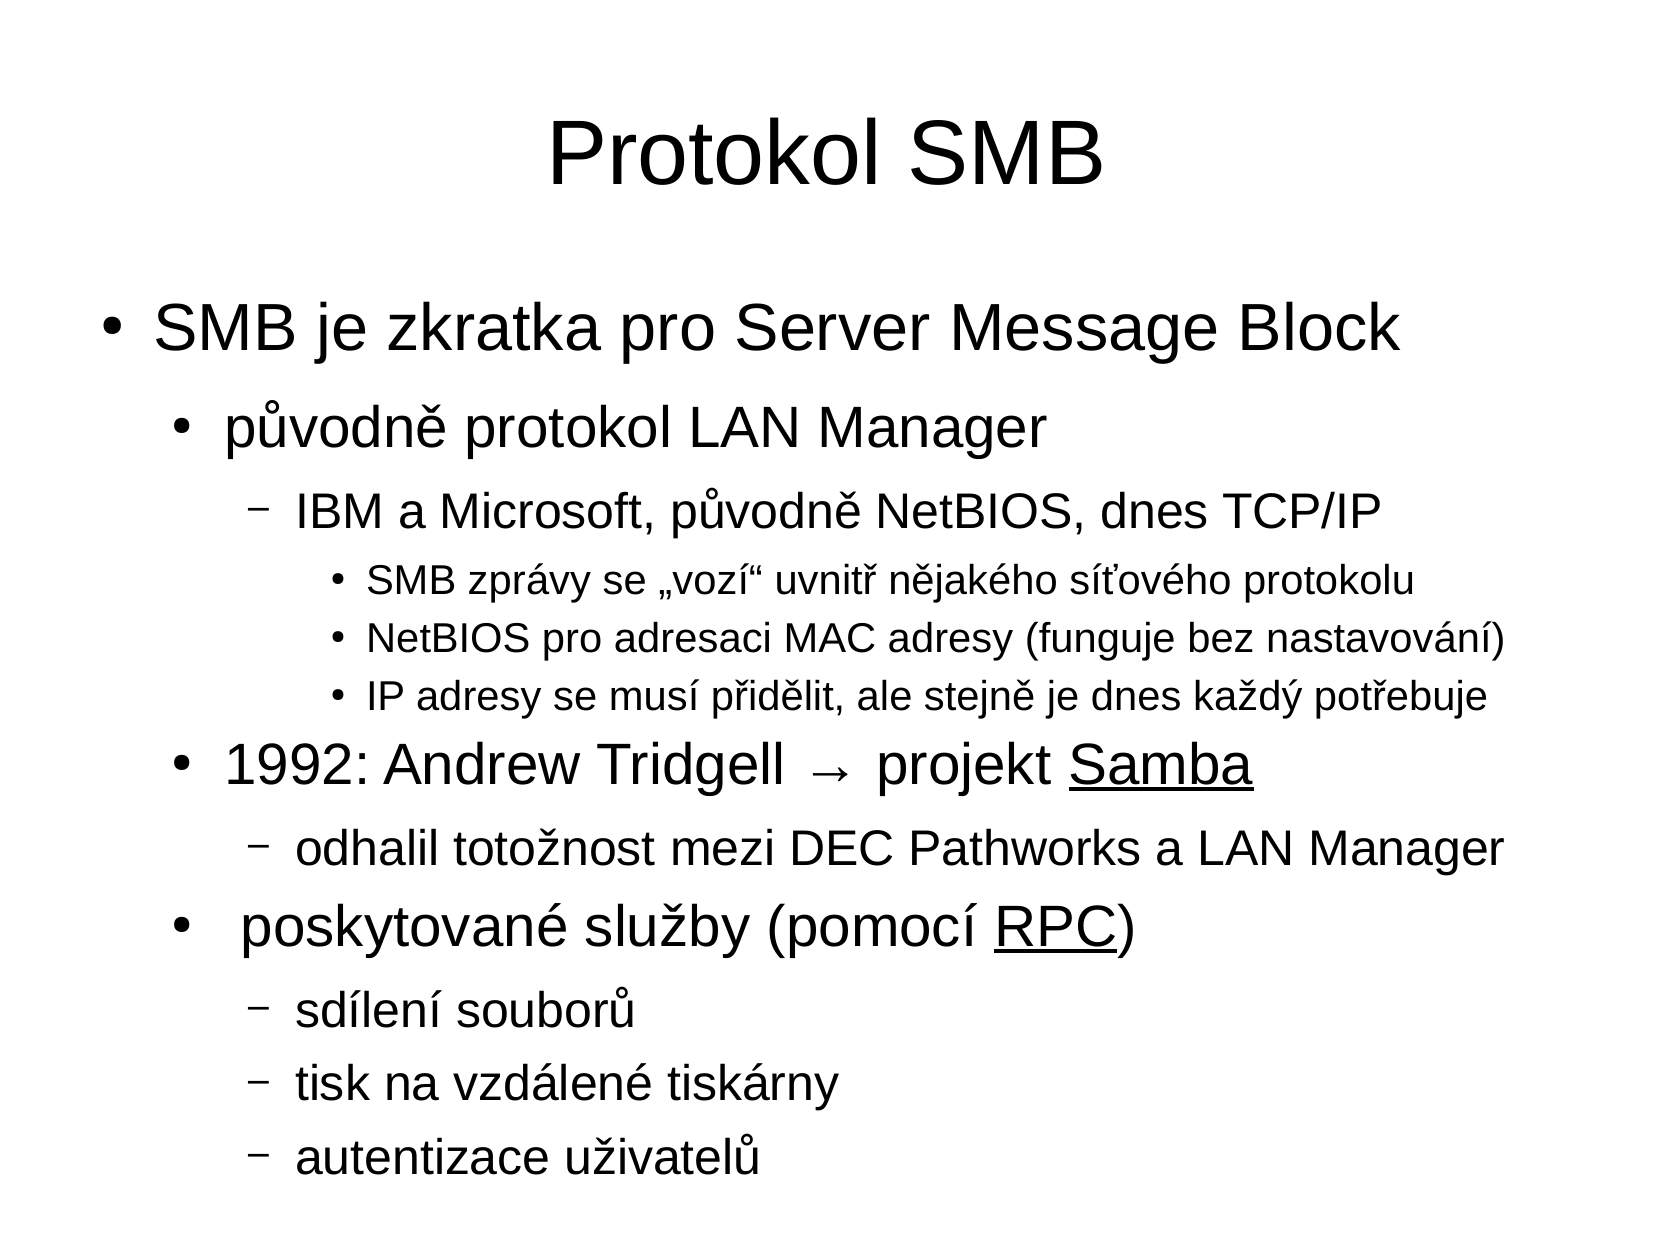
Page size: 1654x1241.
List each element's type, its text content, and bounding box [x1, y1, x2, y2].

list SMB je zkratka pro Server Message Block původně protokol LAN Manager IBM a Microsoft, původně NetBIOS, dnes TCP/IP SMB zprávy se „vozí“ uvnitř nějakého síťového protokolu NetBIOS pro adresaci MAC adresy (funguje bez nastavování) IP adresy se musí přidělit, ale stejně je dnes každý potřebuje 1992: Andrew Tridgell → projekt Samba odhalil totožnost mezi DEC Pathworks a LAN Manager poskytované služby (pomocí RPC) sdílení souborů tisk na vzdálené tiskárny autentizace uživatelů [82, 290, 1571, 1185]
title Protokol SMB [82, 49, 1571, 257]
